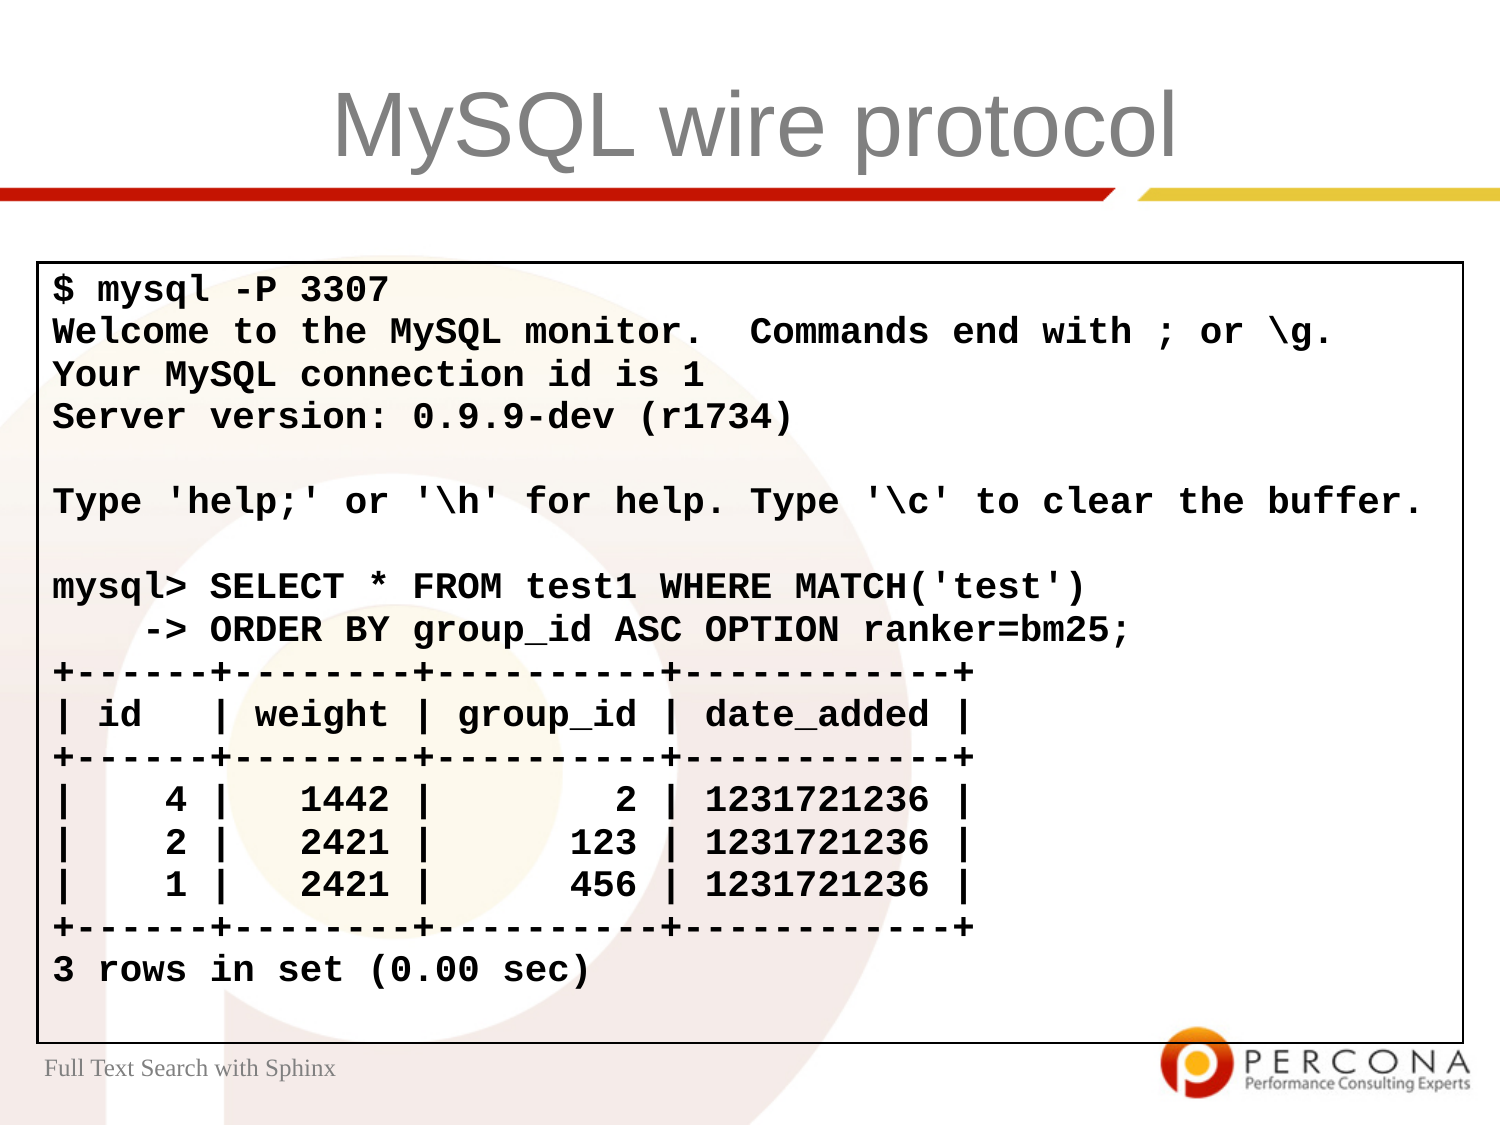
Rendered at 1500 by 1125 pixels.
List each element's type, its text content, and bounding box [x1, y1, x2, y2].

picture [0, 0, 1500, 1125]
text_box $ mysql -P 3307 Welcome to the MySQL monitor. Commands end with ; or \g. Your MySQL connection id is 1 Server version: 0.9.9-dev (r1734) Type 'help;' or '\h' for help. Type '\c' to clear the buffer. mysql> SELECT * FROM test1 WHERE MATCH('test') -> ORDER BY group_id ASC OPTION ranker=bm25; +------+--------+----------+------------+ | id | weight | group_id | date_added | +------+--------+----------+------------+ | 4 | 1442 | 2 | 1231721236 | | 2 | 2421 | 123 | 1231721236 | | 1 | 2421 | 456 | 1231721236 | +------+--------+----------+------------+ 3 rows in set (0.00 sec) [37, 262, 1463, 1044]
title MySQL wire protocol [41, 62, 1471, 187]
